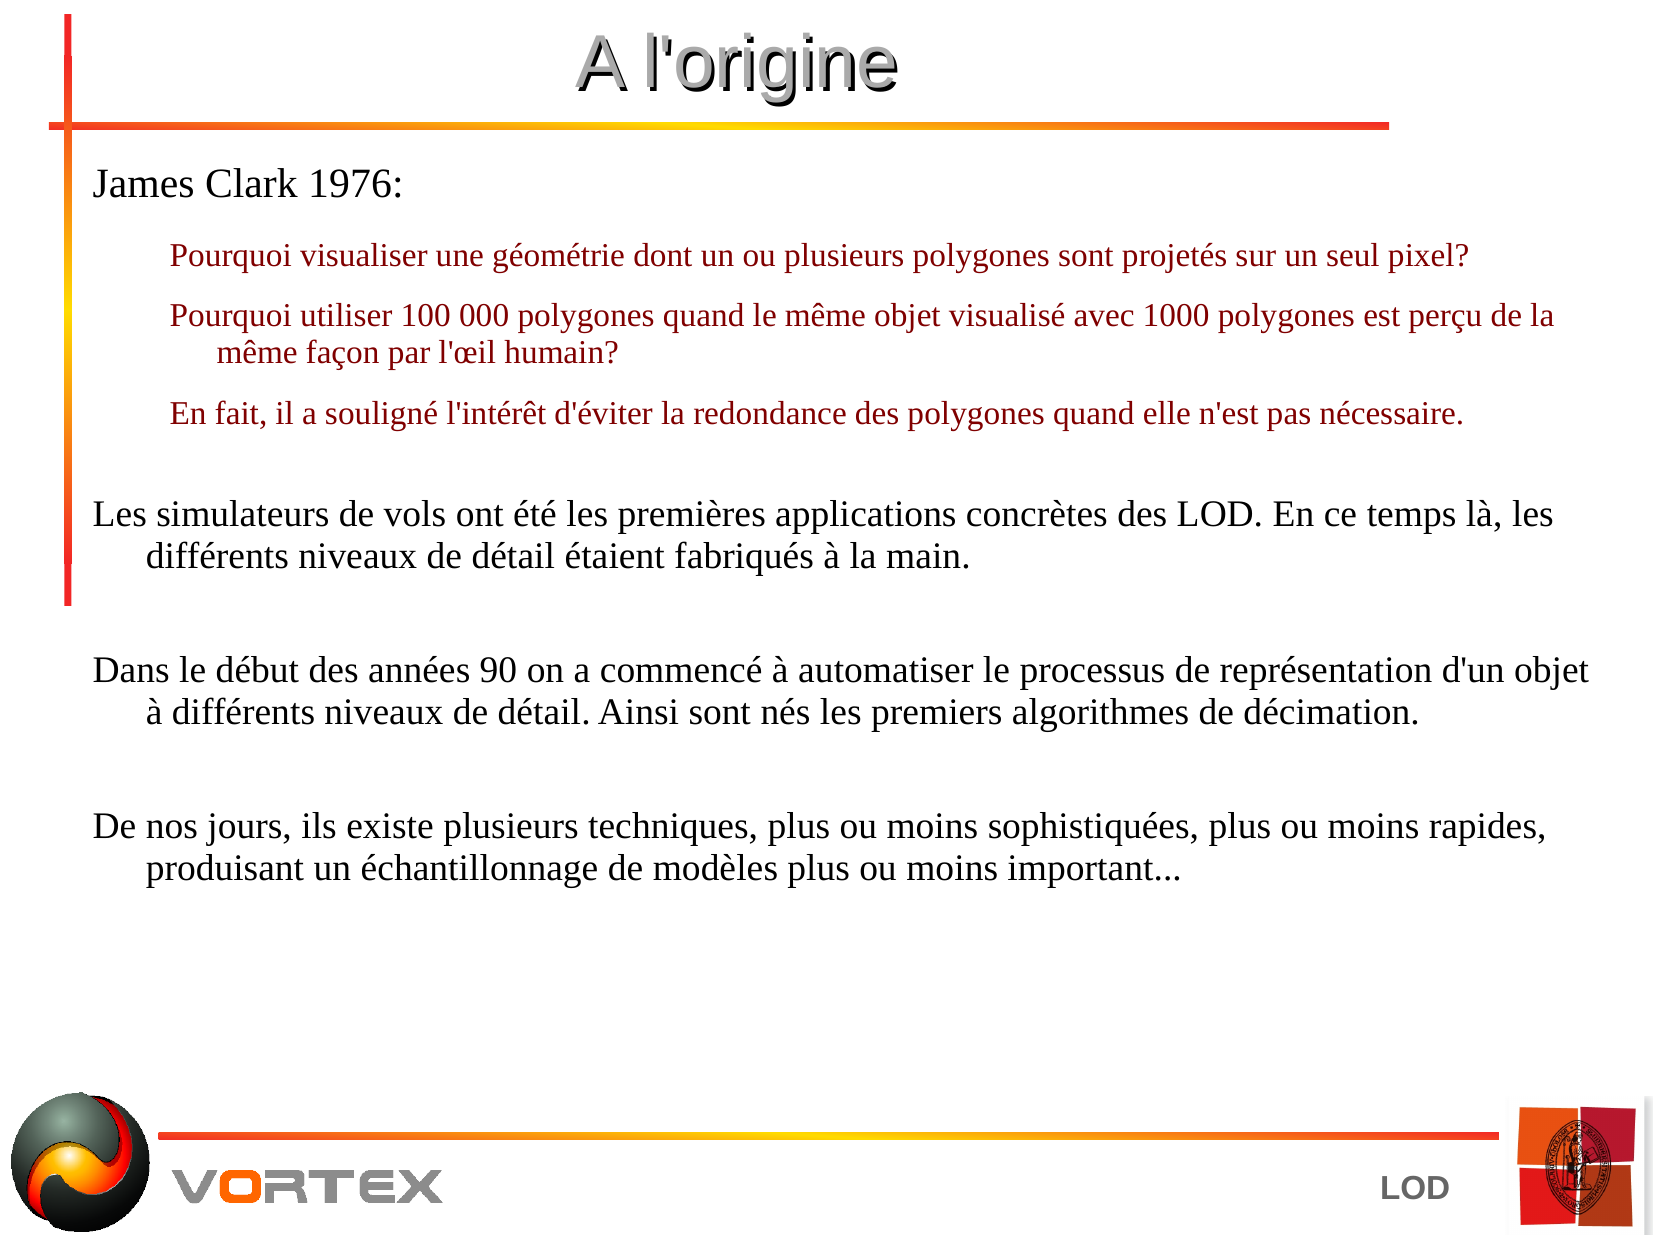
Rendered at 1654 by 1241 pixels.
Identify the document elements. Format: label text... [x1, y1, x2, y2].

picture [11, 1092, 443, 1232]
picture [1505, 1096, 1653, 1235]
list James Clark 1976: Pourquoi visualiser une géométrie dont un ou plusieurs polygones sont projetés sur un seul pixel? Pourquoi utiliser 100 000 polygones quand le même objet visualisé avec 1000 polygones est perçu de la même façon par l'œil humain? En fait, il a souligné l'intérêt d'éviter la redondance des polygones quand elle n'est pas nécessaire. Les simulateurs de vols ont été les premières applications concrètes des LOD. En ce temps là, les différents niveaux de détail étaient fabriqués à la main. Dans le début des années 90 on a commencé à automatiser le processus de représentation d'un objet à différents niveaux de détail. Ainsi sont nés les premiers algorithmes de décimation. De nos jours, ils existe plusieurs techniques, plus ou moins sophistiquées, plus ou moins rapides, produisant un échantillonnage de modèles plus ou moins important... [75, 160, 1595, 1103]
title A l'origine [82, 4, 1392, 120]
